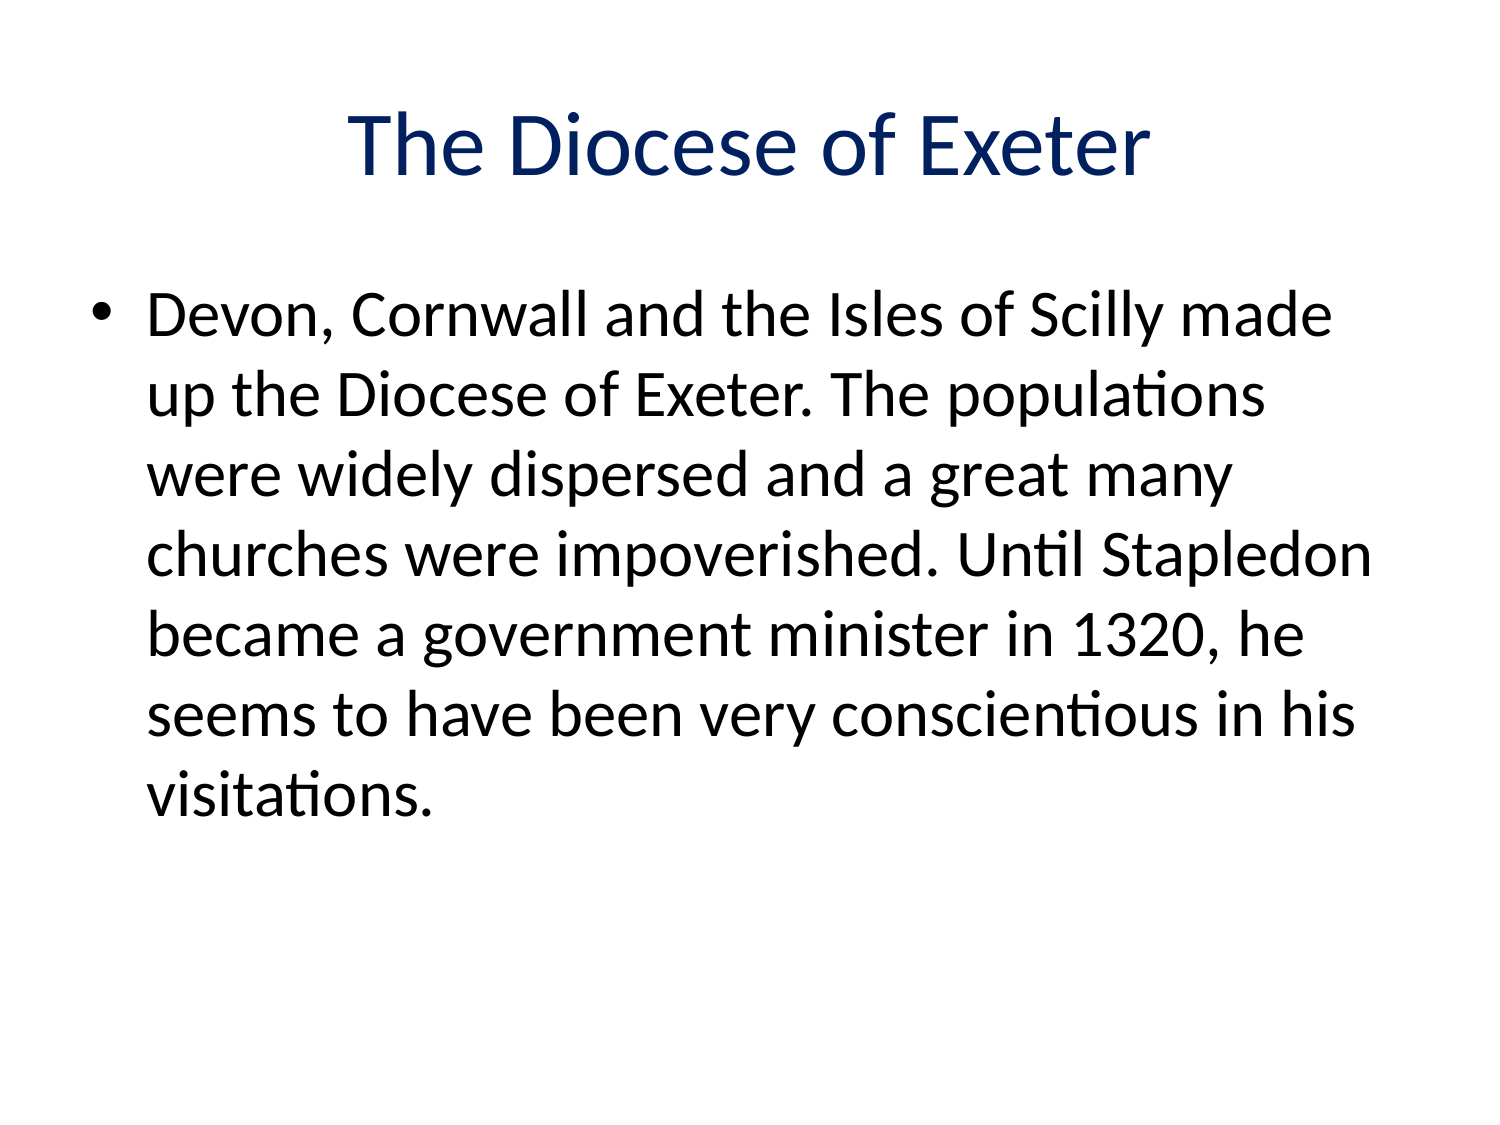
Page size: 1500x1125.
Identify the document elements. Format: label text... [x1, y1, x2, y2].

title The Diocese of Exeter [75, 45, 1425, 233]
list Devon, Cornwall and the Isles of Scilly made up the Diocese of Exeter. The populations were widely dispersed and a great many churches were impoverished. Until Stapledon became a government minister in 1320, he seems to have been very conscientious in his visitations. [75, 262, 1425, 1005]
